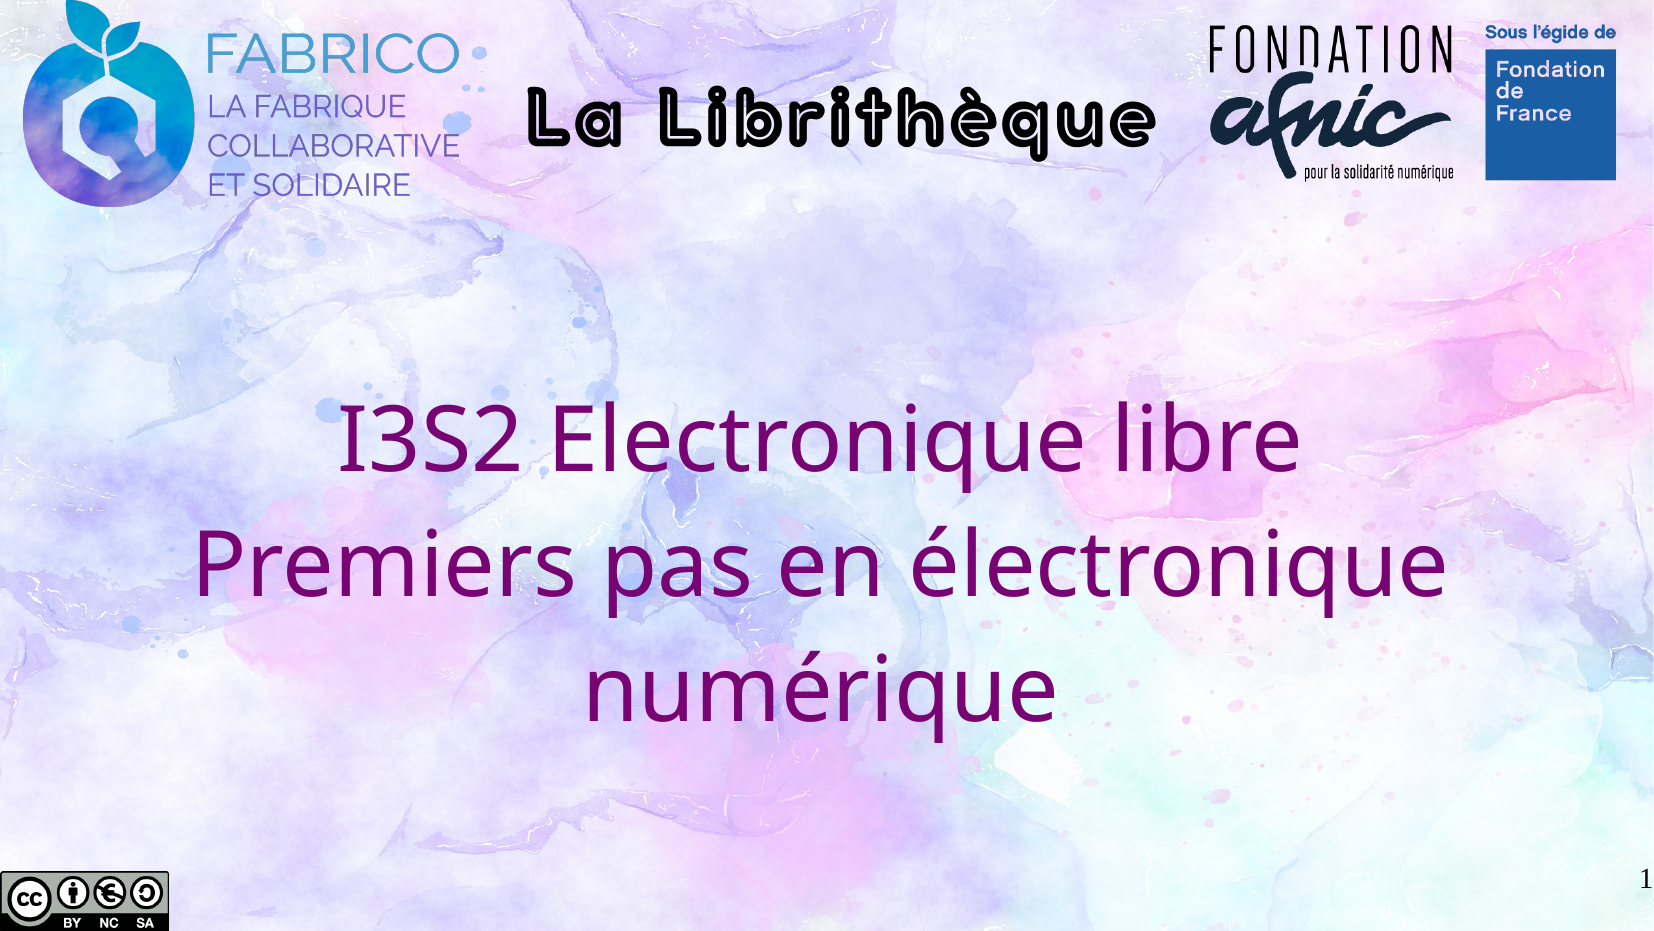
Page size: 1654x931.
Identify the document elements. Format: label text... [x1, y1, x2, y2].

picture [0, 871, 169, 931]
picture [503, 0, 1653, 207]
title I3S2 Electronique libre Premiers pas en électronique numérique [76, 295, 1565, 827]
picture [23, 0, 459, 207]
